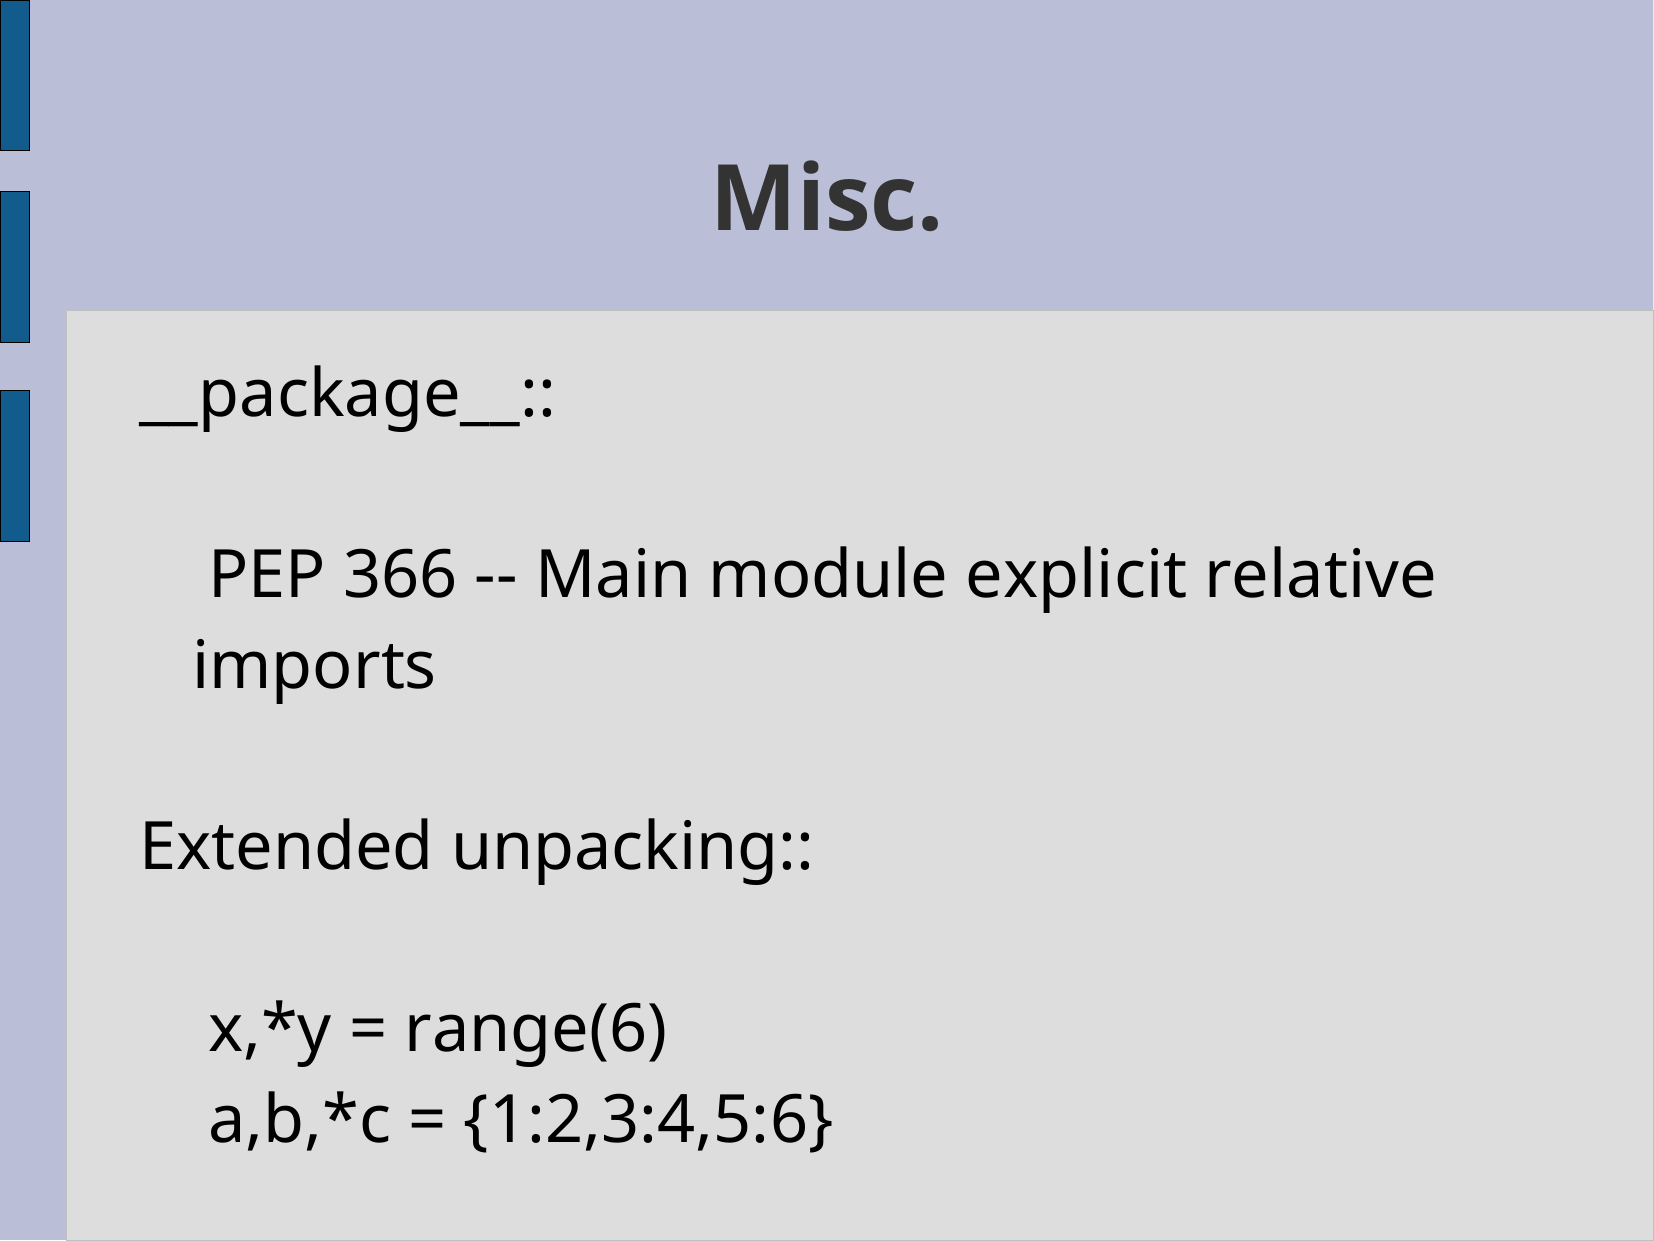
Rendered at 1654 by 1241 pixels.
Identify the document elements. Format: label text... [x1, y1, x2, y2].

title Misc. [121, 98, 1534, 291]
list __package__:: PEP 366 -- Main module explicit relative imports Extended unpacking:: x,*y = range(6) a,b,*c = {1:2,3:4,5:6} [121, 344, 1534, 1146]
